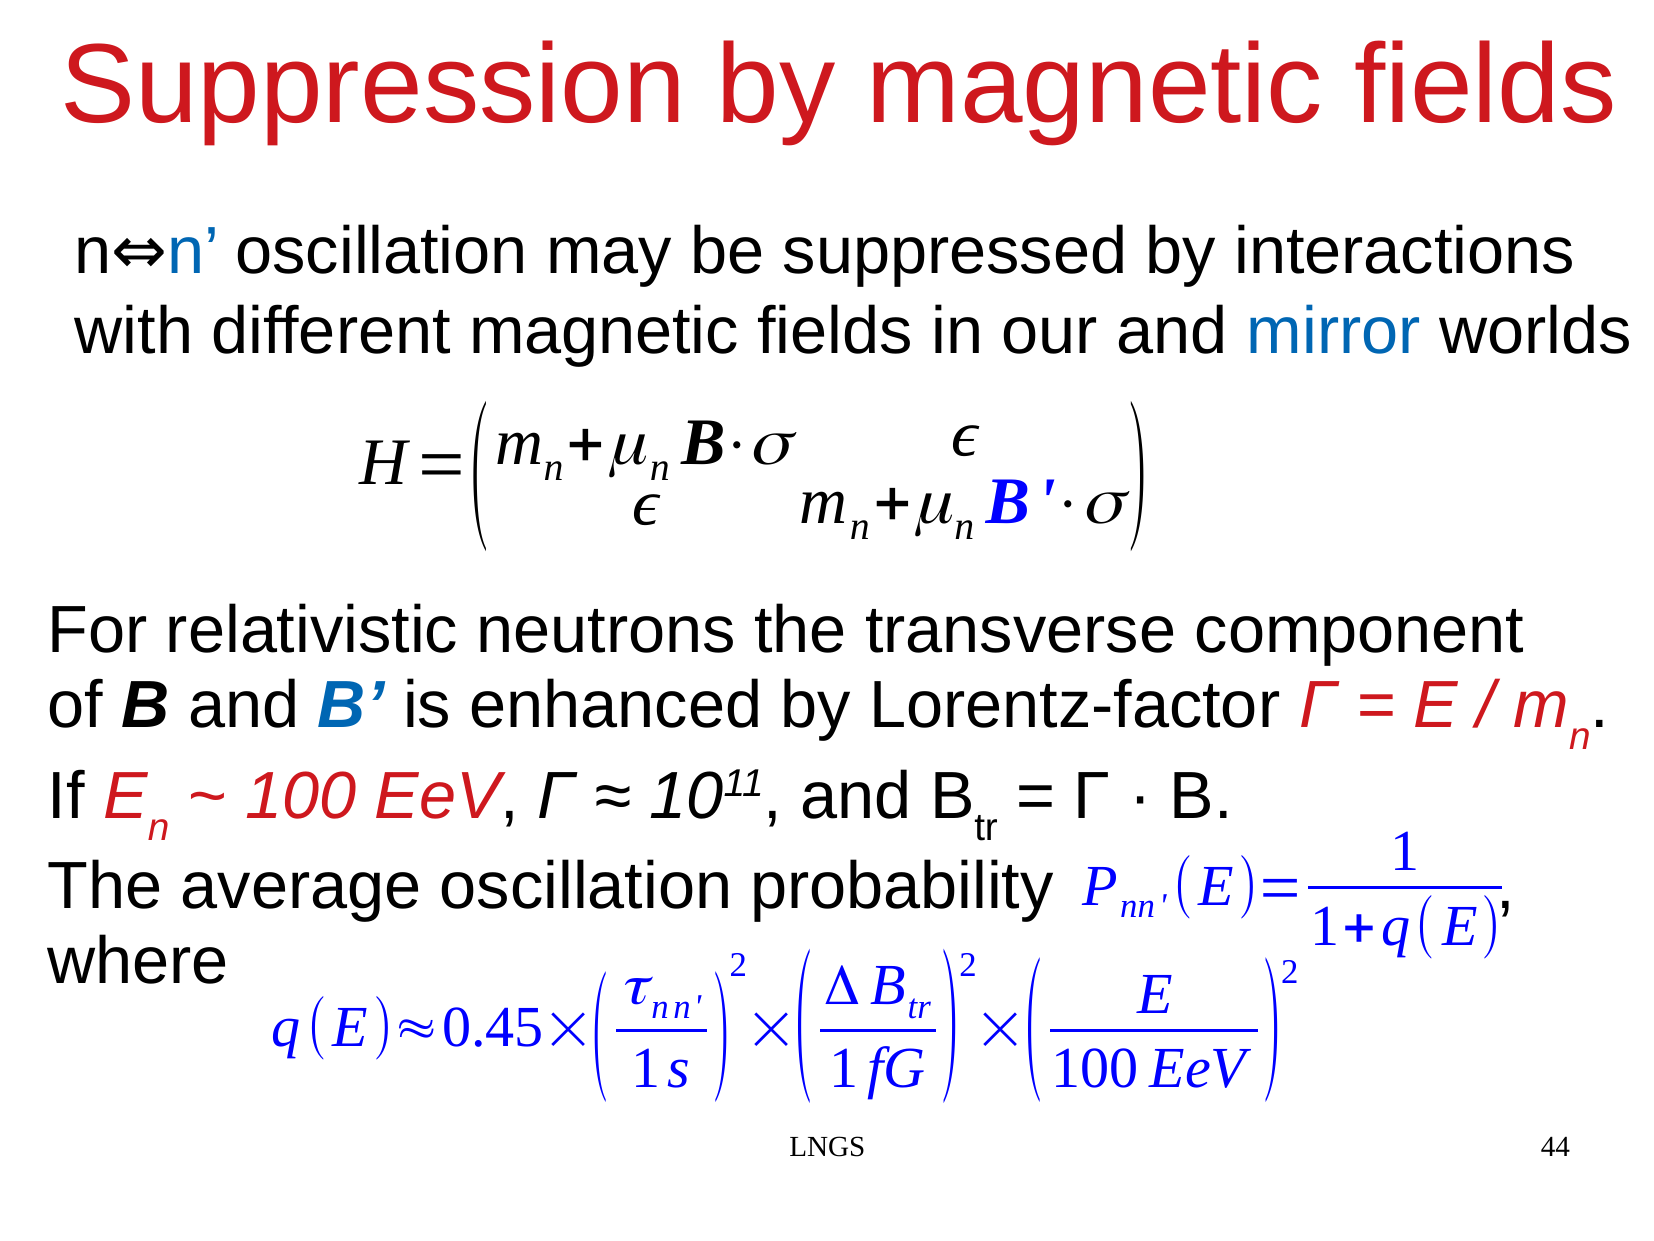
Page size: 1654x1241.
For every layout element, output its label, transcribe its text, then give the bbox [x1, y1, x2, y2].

title Suppression by magnetic fields [41, 15, 1636, 153]
chart [265, 819, 1511, 1107]
text_box For relativistic neutrons the transverse component of B and B’ is enhanced by Lorentz-factor Γ = E / mn. If En ~ 100 EeV, Γ ≈ 1011, and Btr = Γ · B. The average oscillation probability , where [33, 585, 1653, 1155]
chart [349, 397, 1156, 556]
text_box n⇔n’ oscillation may be suppressed by interactions with different magnetic fields in our and mirror worlds [60, 195, 1647, 370]
